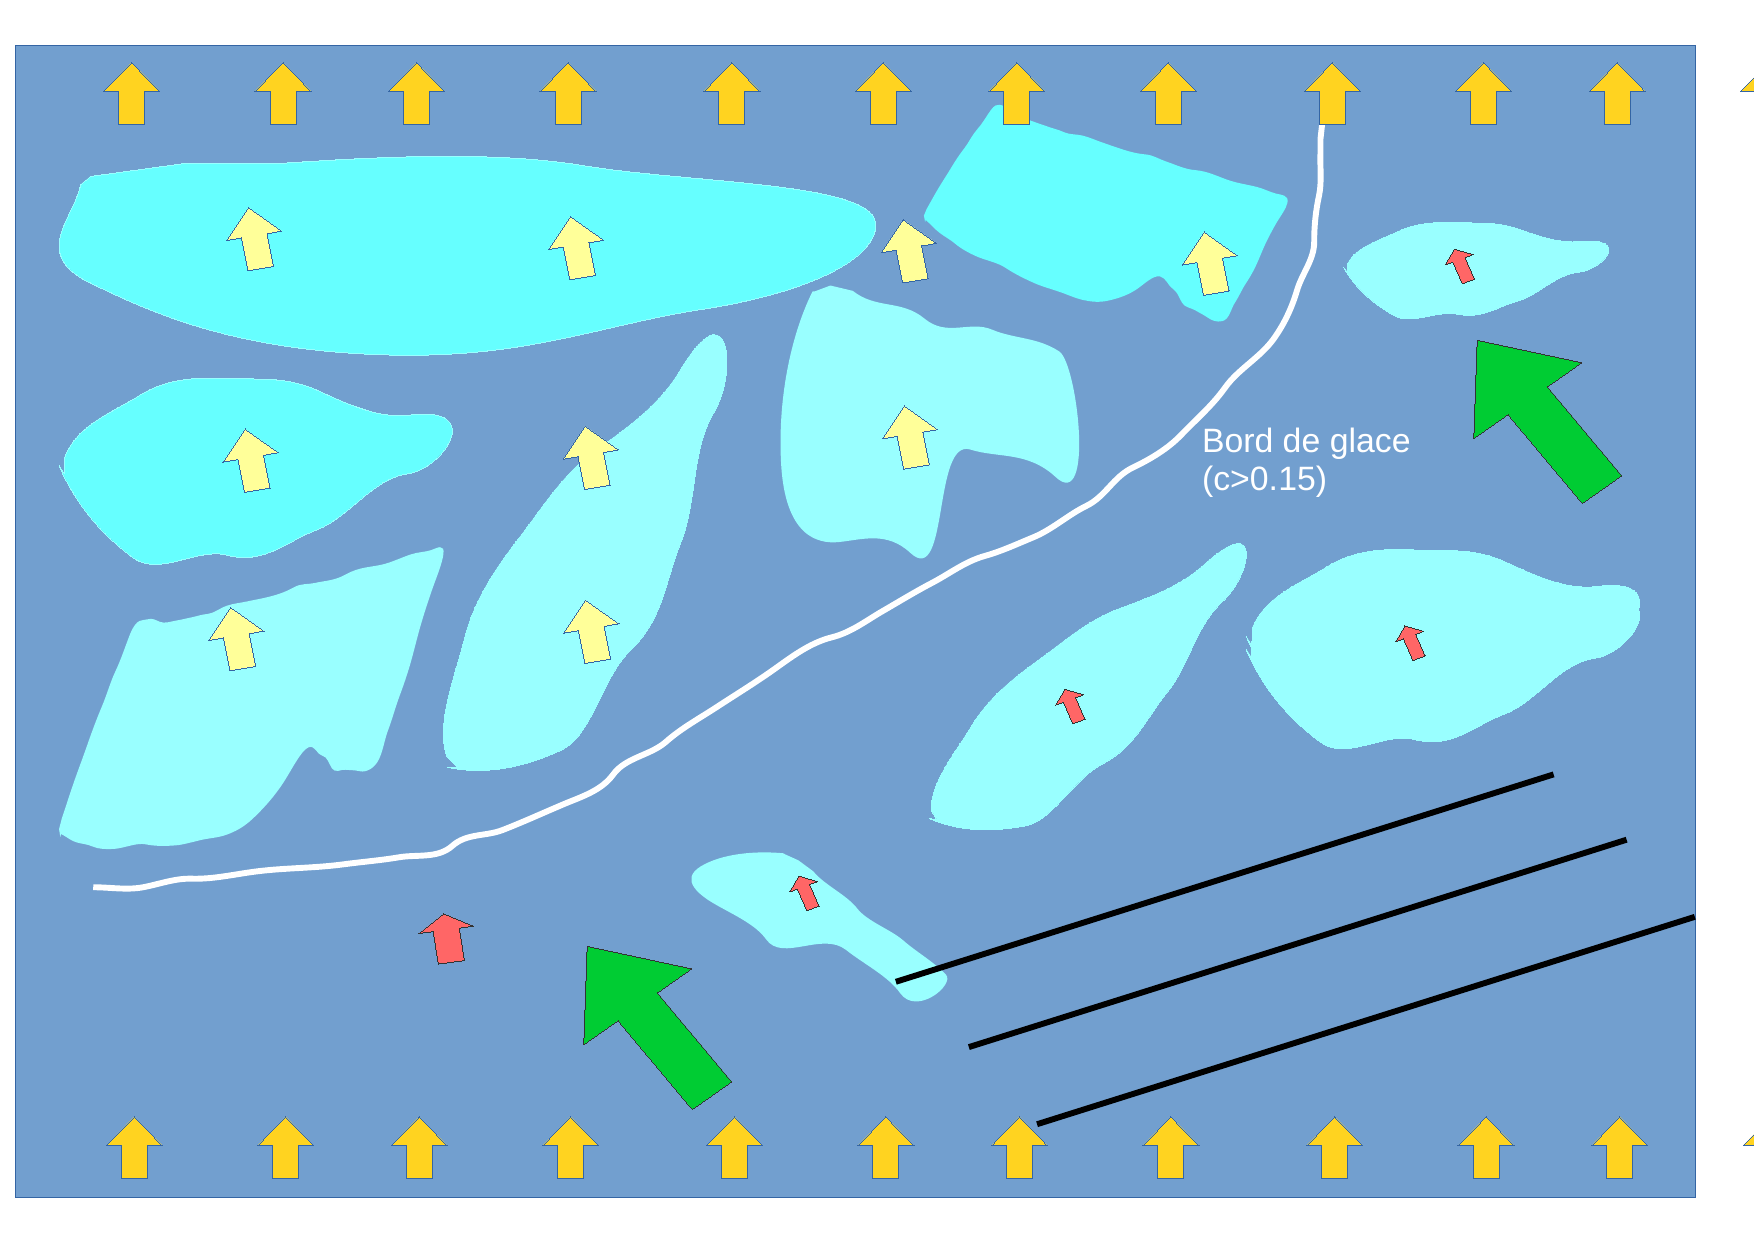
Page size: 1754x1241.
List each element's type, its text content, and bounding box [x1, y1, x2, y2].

text_box [1743, 1134, 1754, 1146]
text_box [15, 45, 1696, 1198]
text_box [1740, 77, 1754, 92]
text_box Bord de glace (c>0.15) [1187, 414, 1512, 535]
